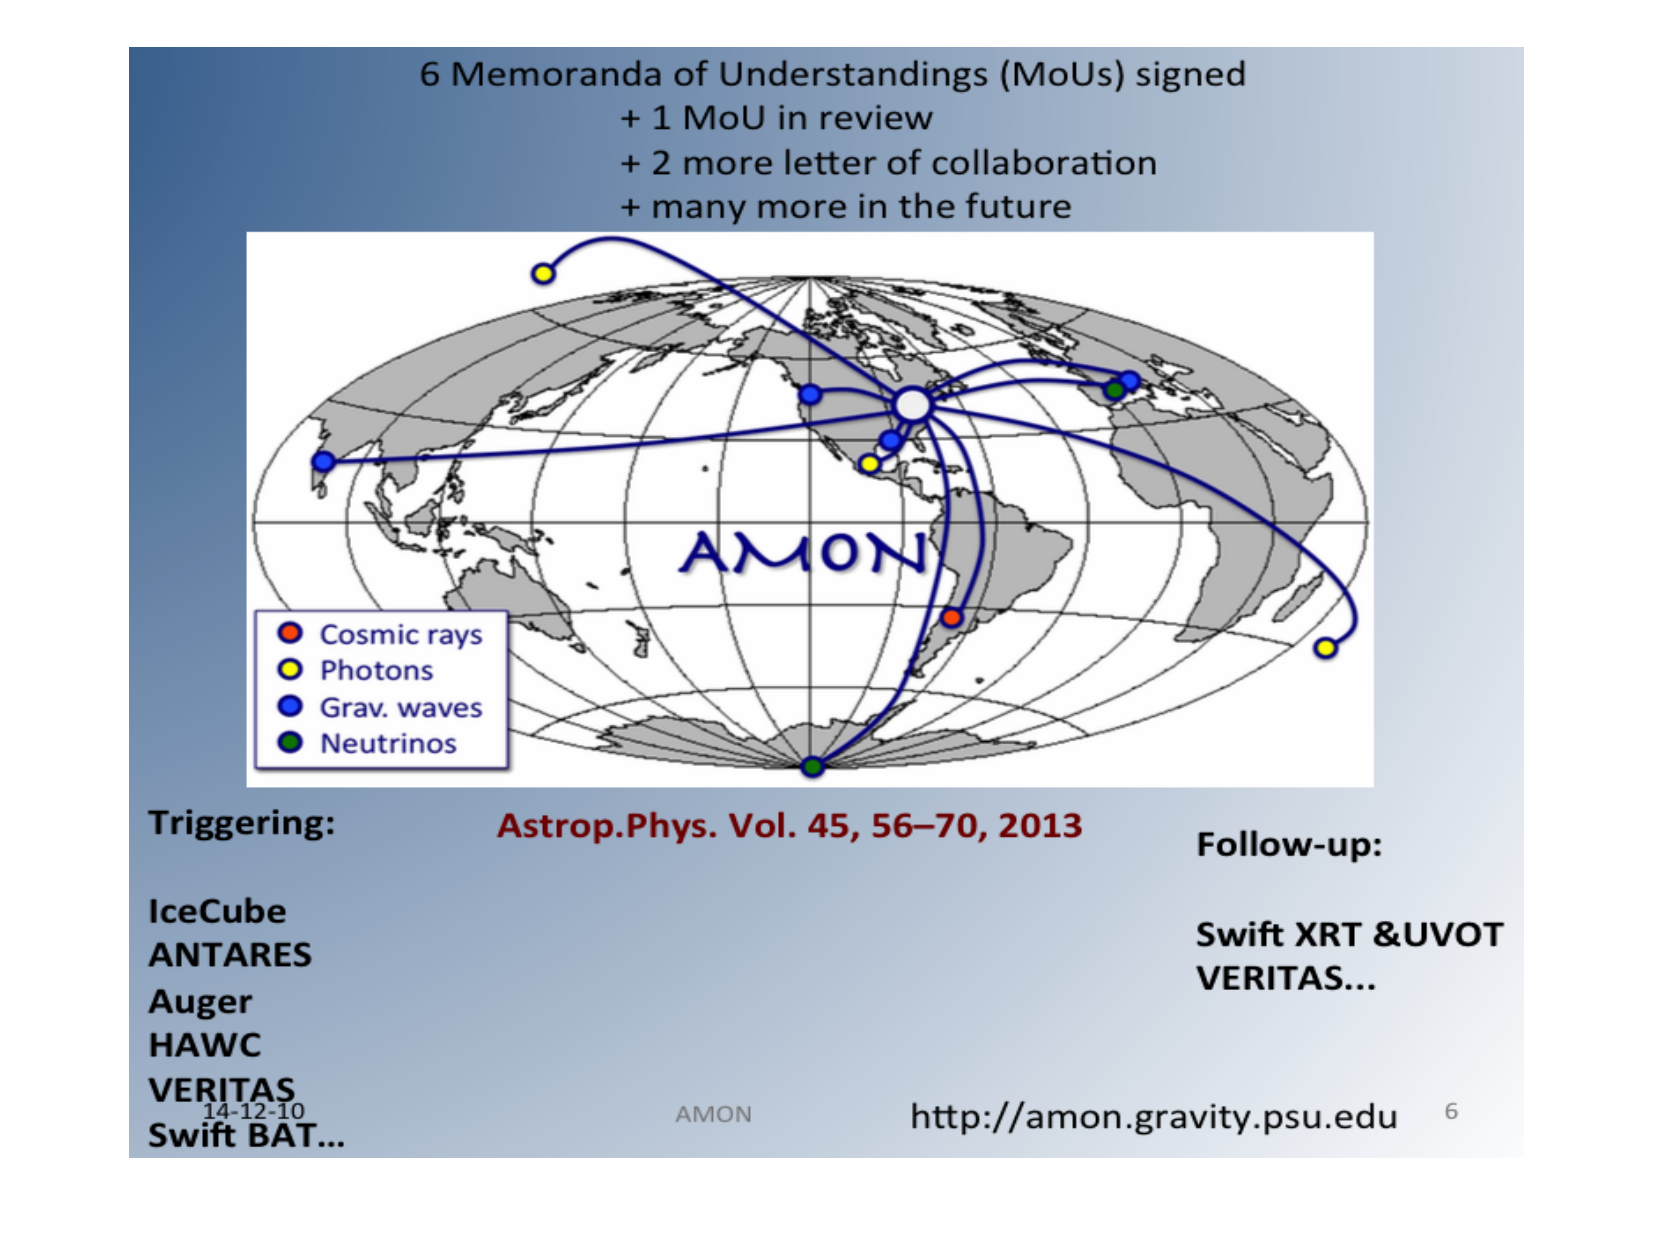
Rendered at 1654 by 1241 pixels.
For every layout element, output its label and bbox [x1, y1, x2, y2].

picture [129, 47, 1524, 1158]
